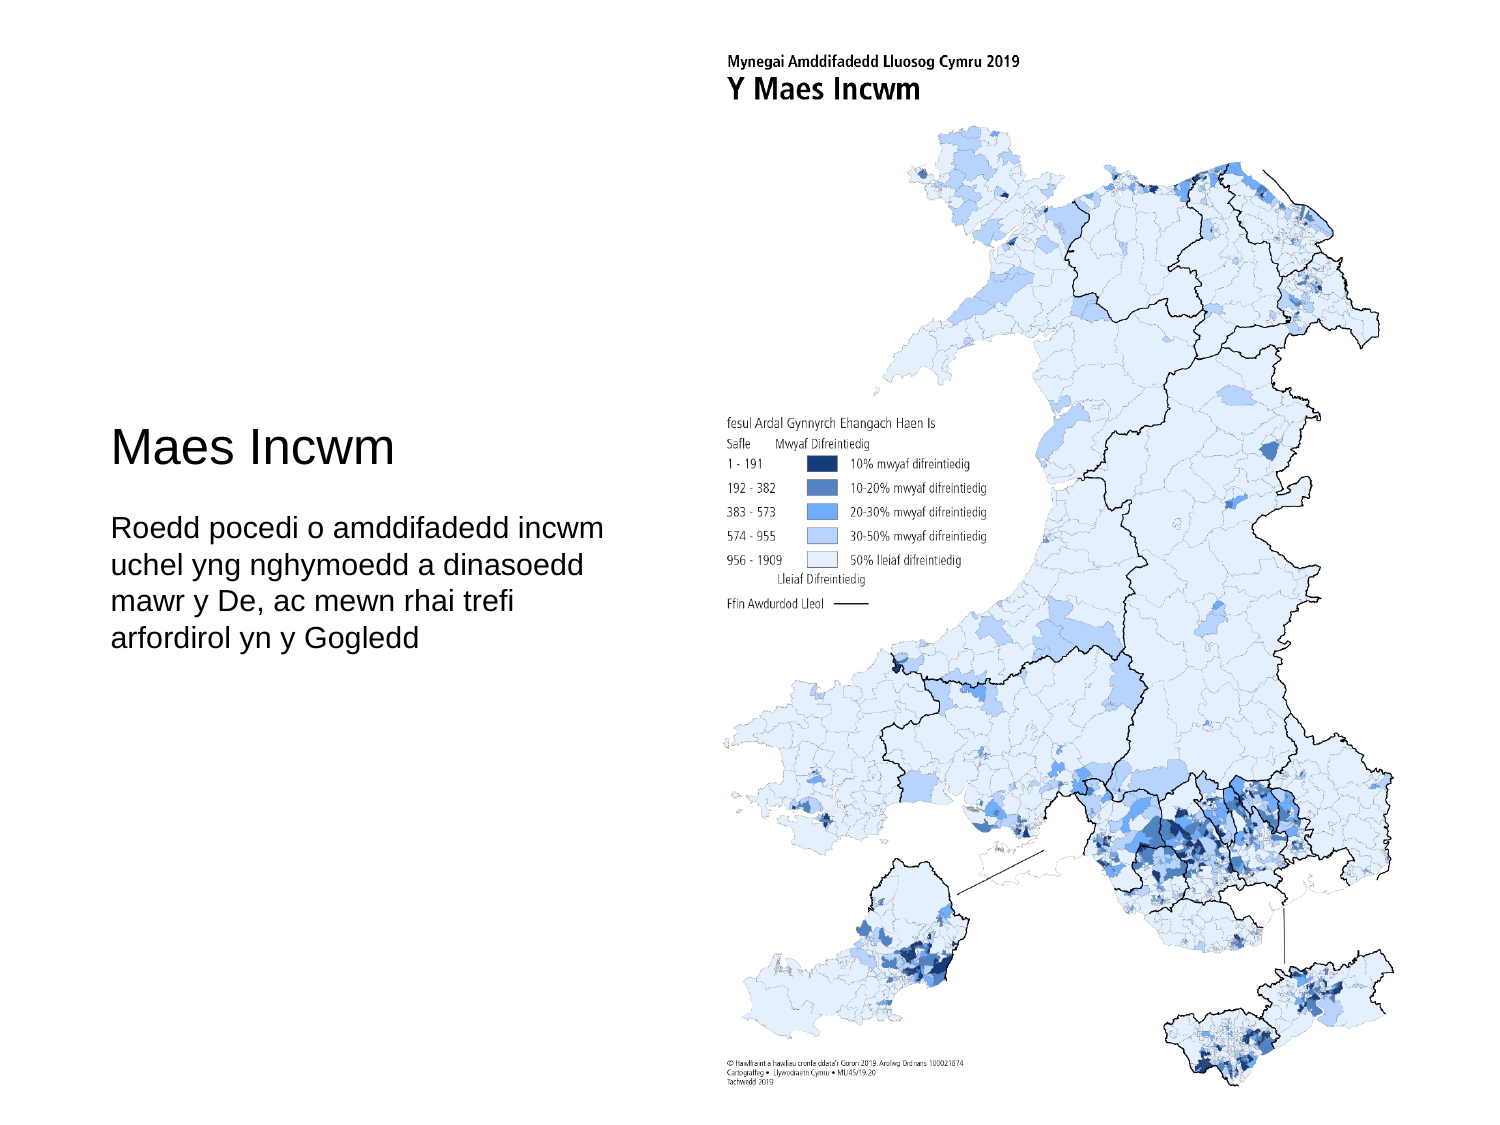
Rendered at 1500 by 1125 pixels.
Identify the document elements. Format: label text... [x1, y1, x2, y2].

picture [643, 0, 1439, 1125]
title Maes Incwm Roedd pocedi o amddifadedd incwm uchel yng nghymoedd a dinasoedd mawr y De, ac mewn rhai trefi arfordirol yn y Gogledd [93, 405, 622, 664]
